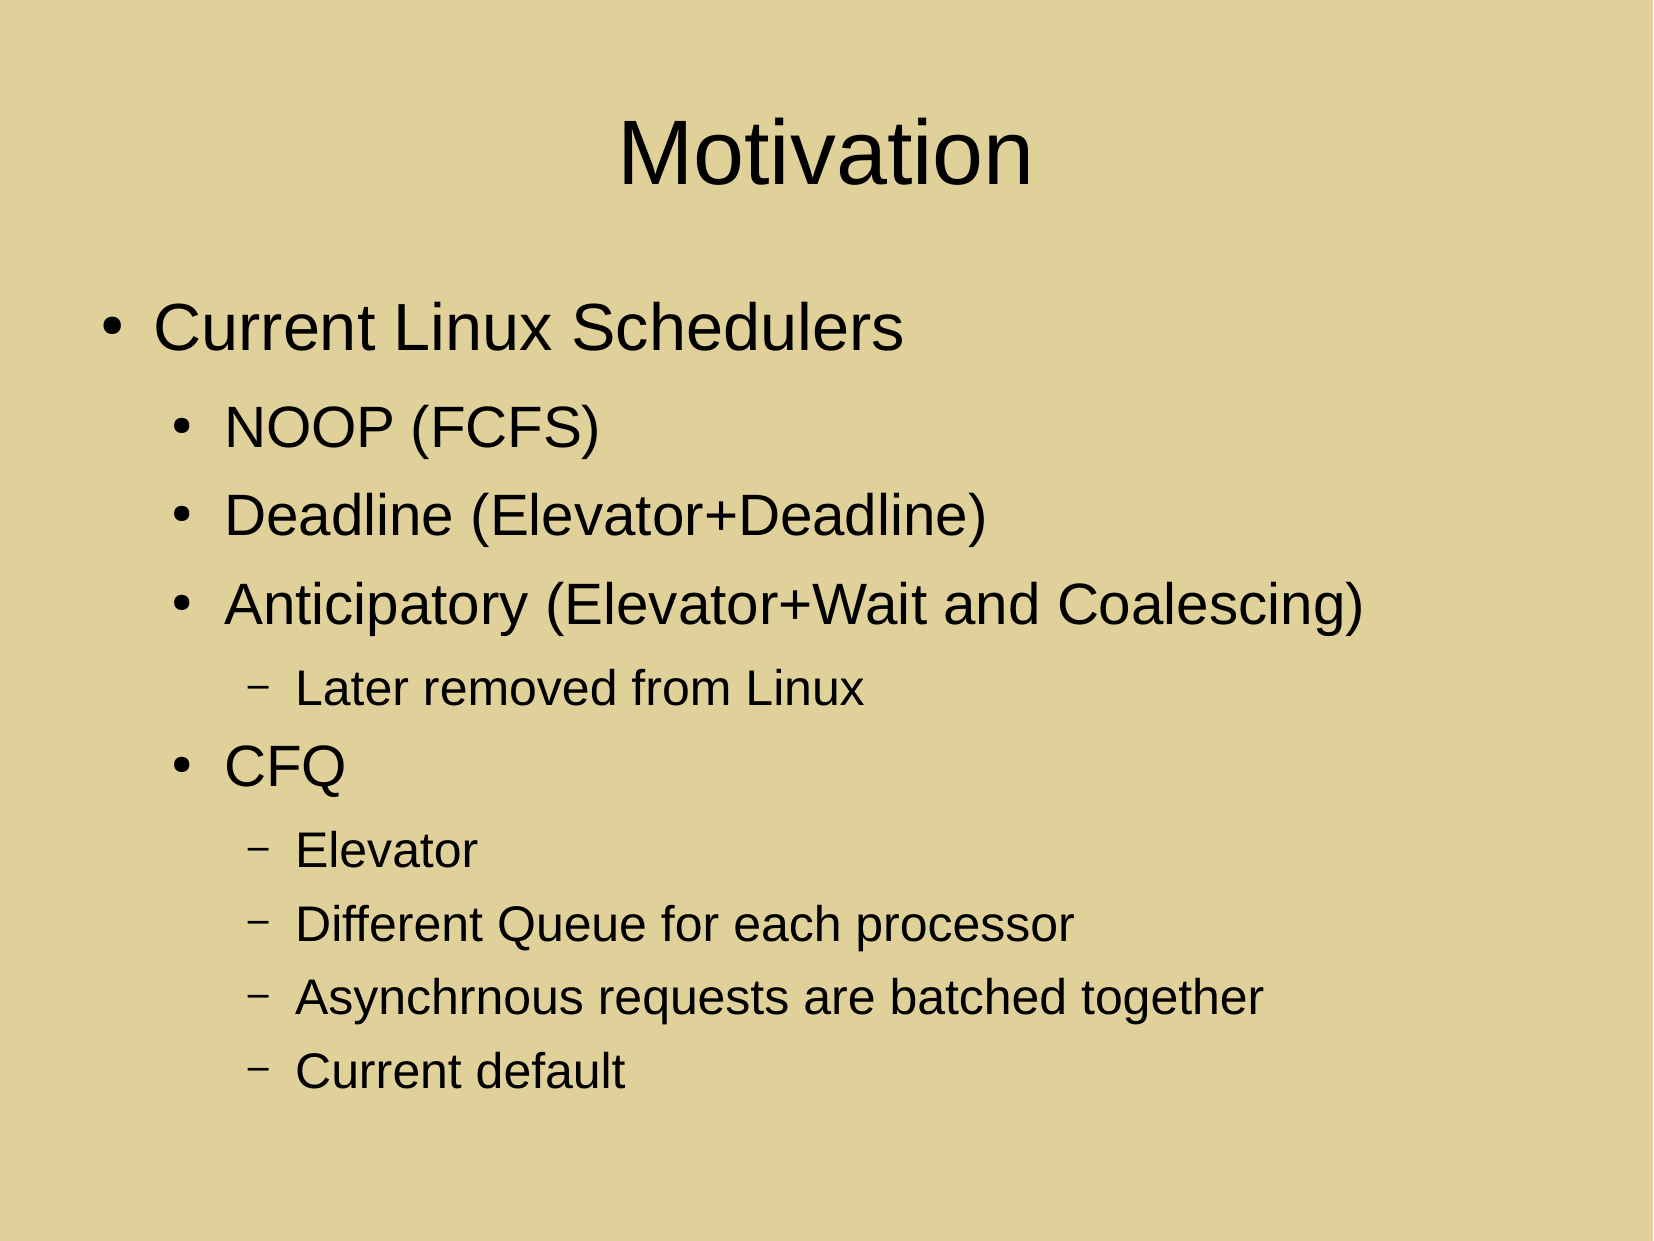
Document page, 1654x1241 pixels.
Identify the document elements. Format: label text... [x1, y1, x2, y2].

list Current Linux Schedulers NOOP (FCFS) Deadline (Elevator+Deadline) Anticipatory (Elevator+Wait and Coalescing) Later removed from Linux CFQ Elevator Different Queue for each processor Asynchrnous requests are batched together Current default [82, 290, 1571, 1109]
title Motivation [82, 49, 1571, 257]
